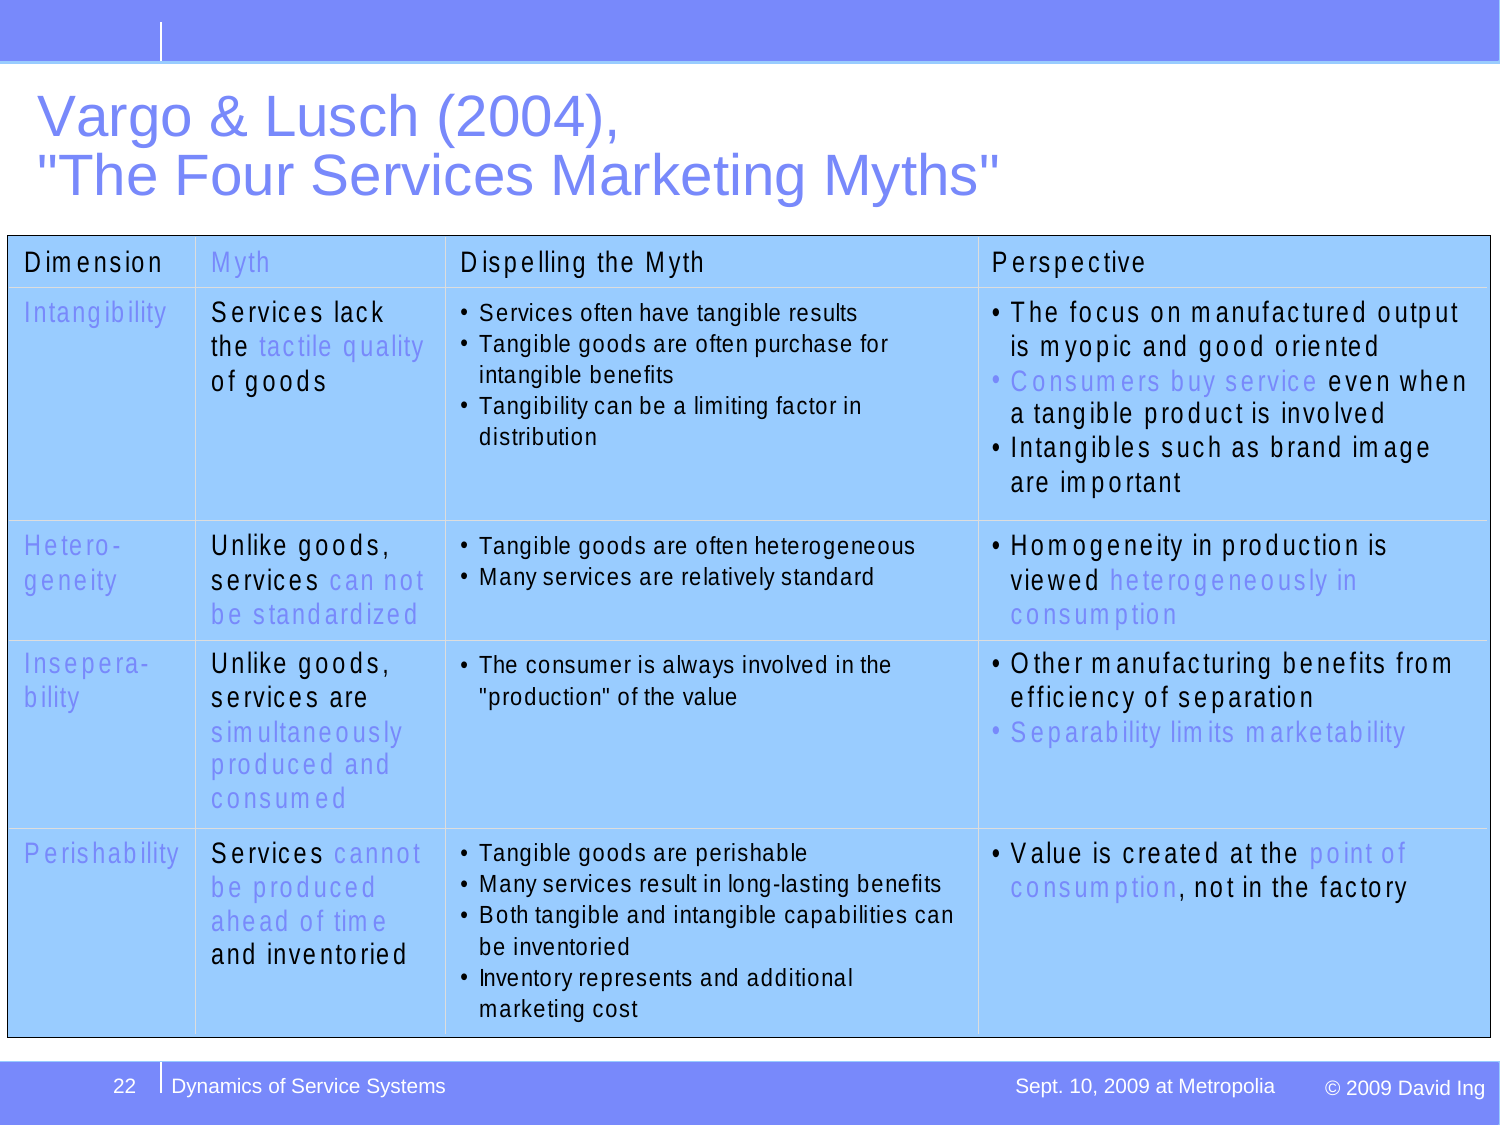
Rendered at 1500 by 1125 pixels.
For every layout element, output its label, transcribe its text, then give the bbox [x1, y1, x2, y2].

chart [7, 235, 1491, 1038]
title Vargo & Lusch (2004), "The Four Services Marketing Myths" [37, 90, 1463, 209]
